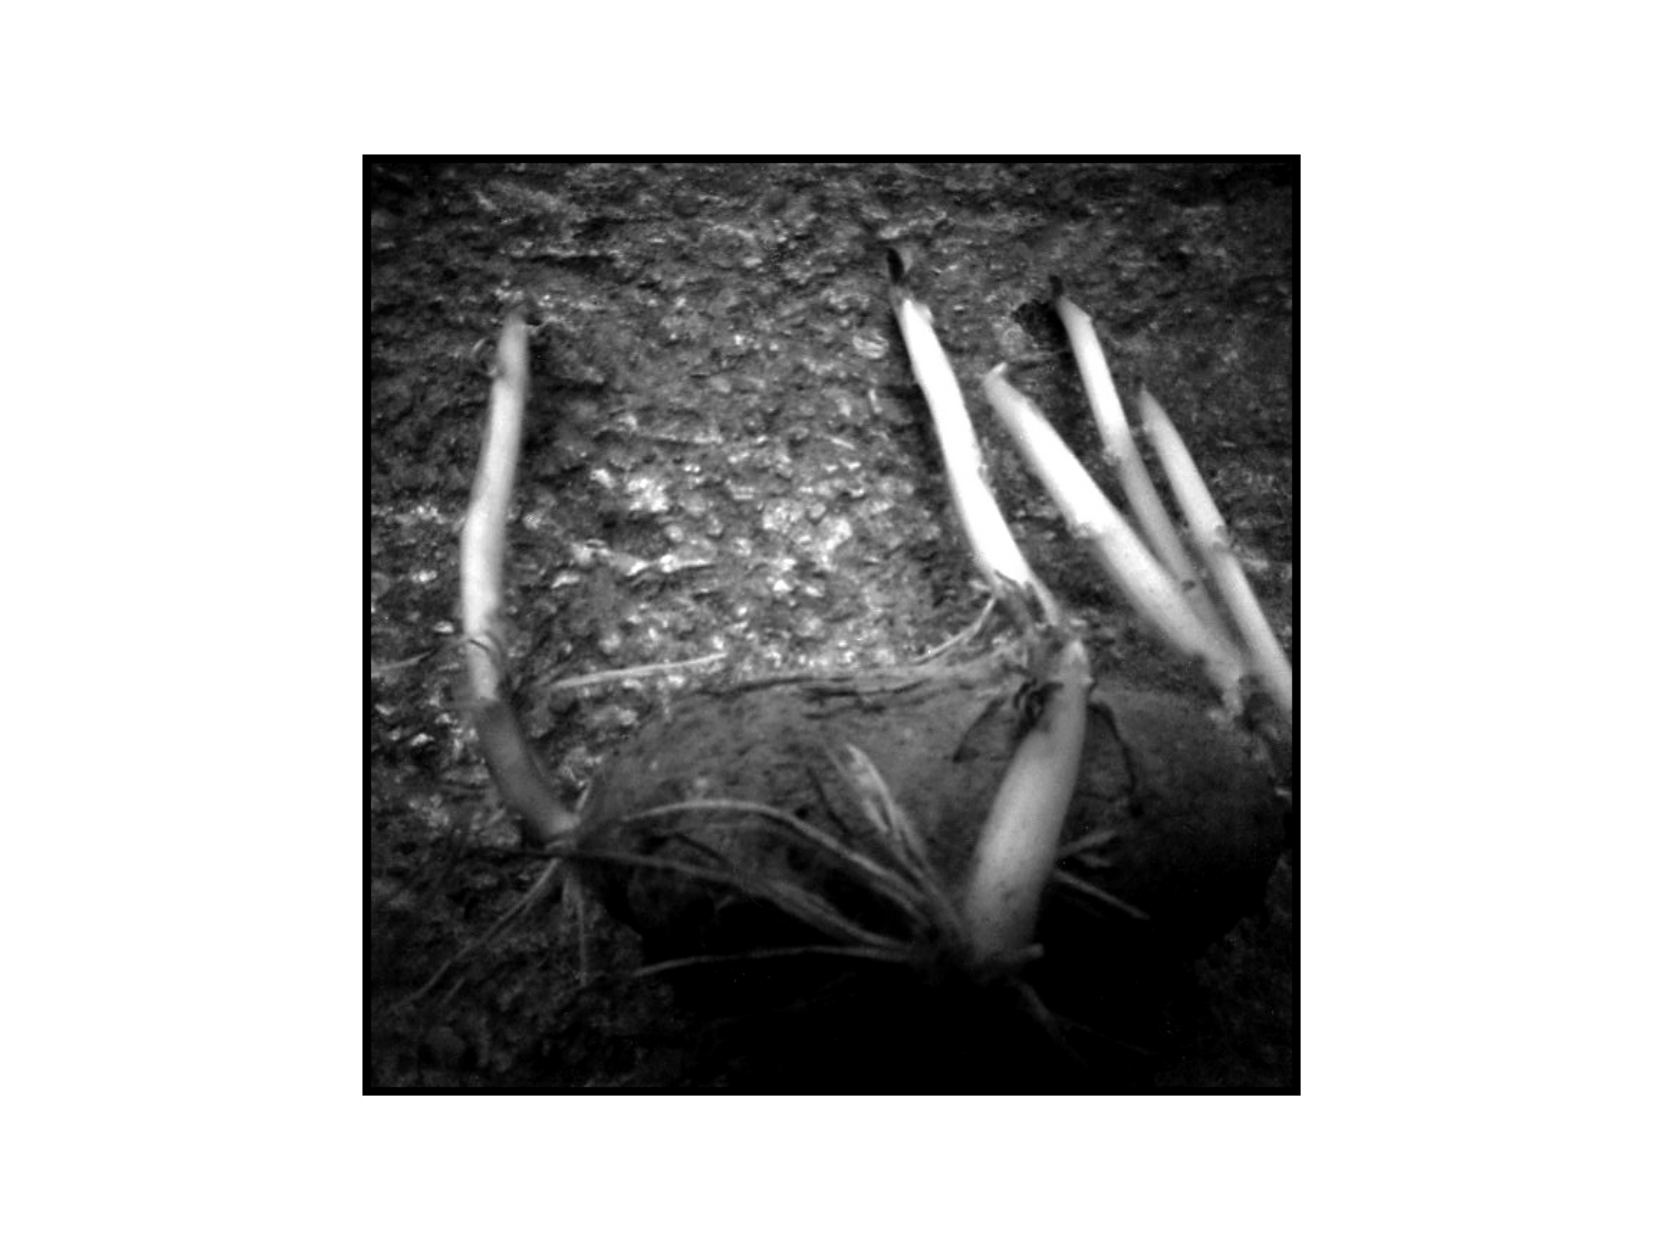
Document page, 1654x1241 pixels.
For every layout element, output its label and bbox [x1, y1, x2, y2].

picture [219, 11, 1446, 1241]
